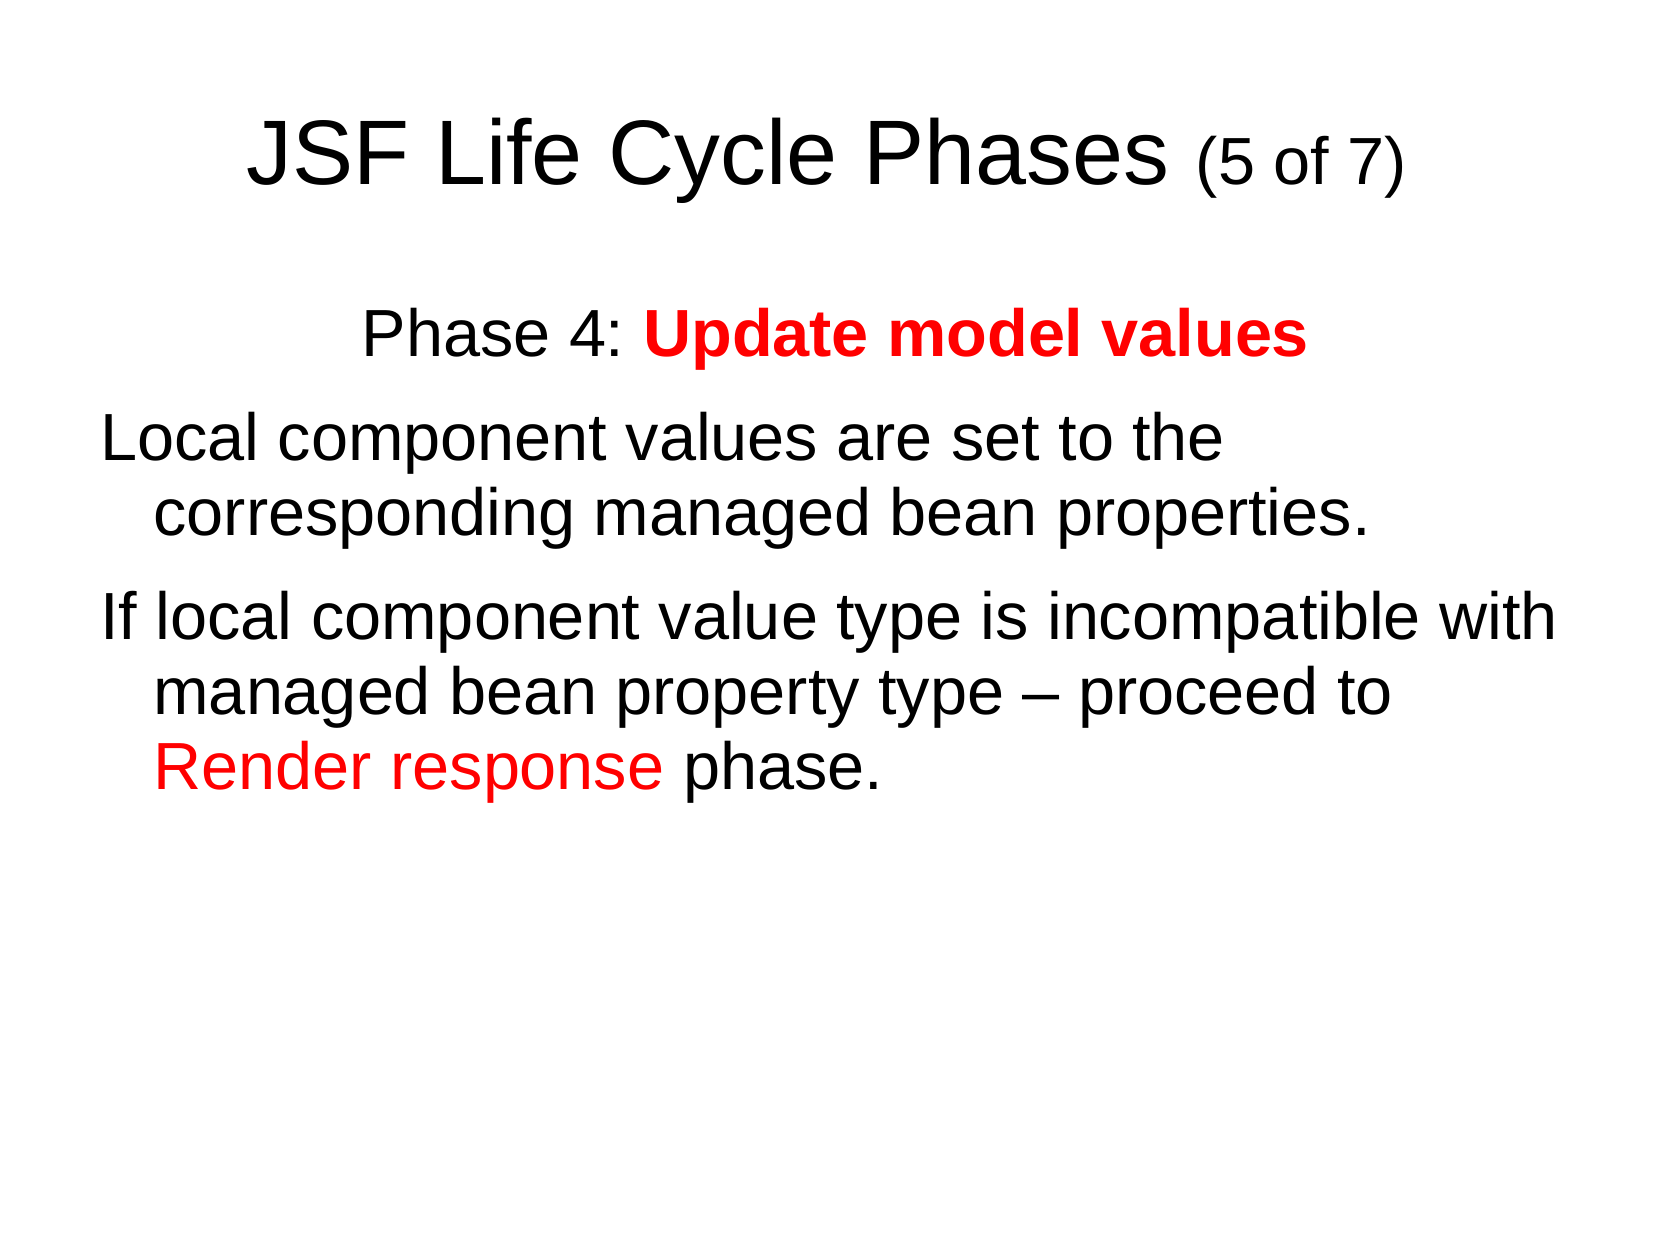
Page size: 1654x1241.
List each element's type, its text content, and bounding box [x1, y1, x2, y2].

list Phase 4: Update model values Local component values are set to the corresponding managed bean properties. If local component value type is incompatible with managed bean property type – proceed to Render response phase. [82, 296, 1571, 1100]
title JSF Life Cycle Phases (5 of 7) [82, 56, 1571, 250]
